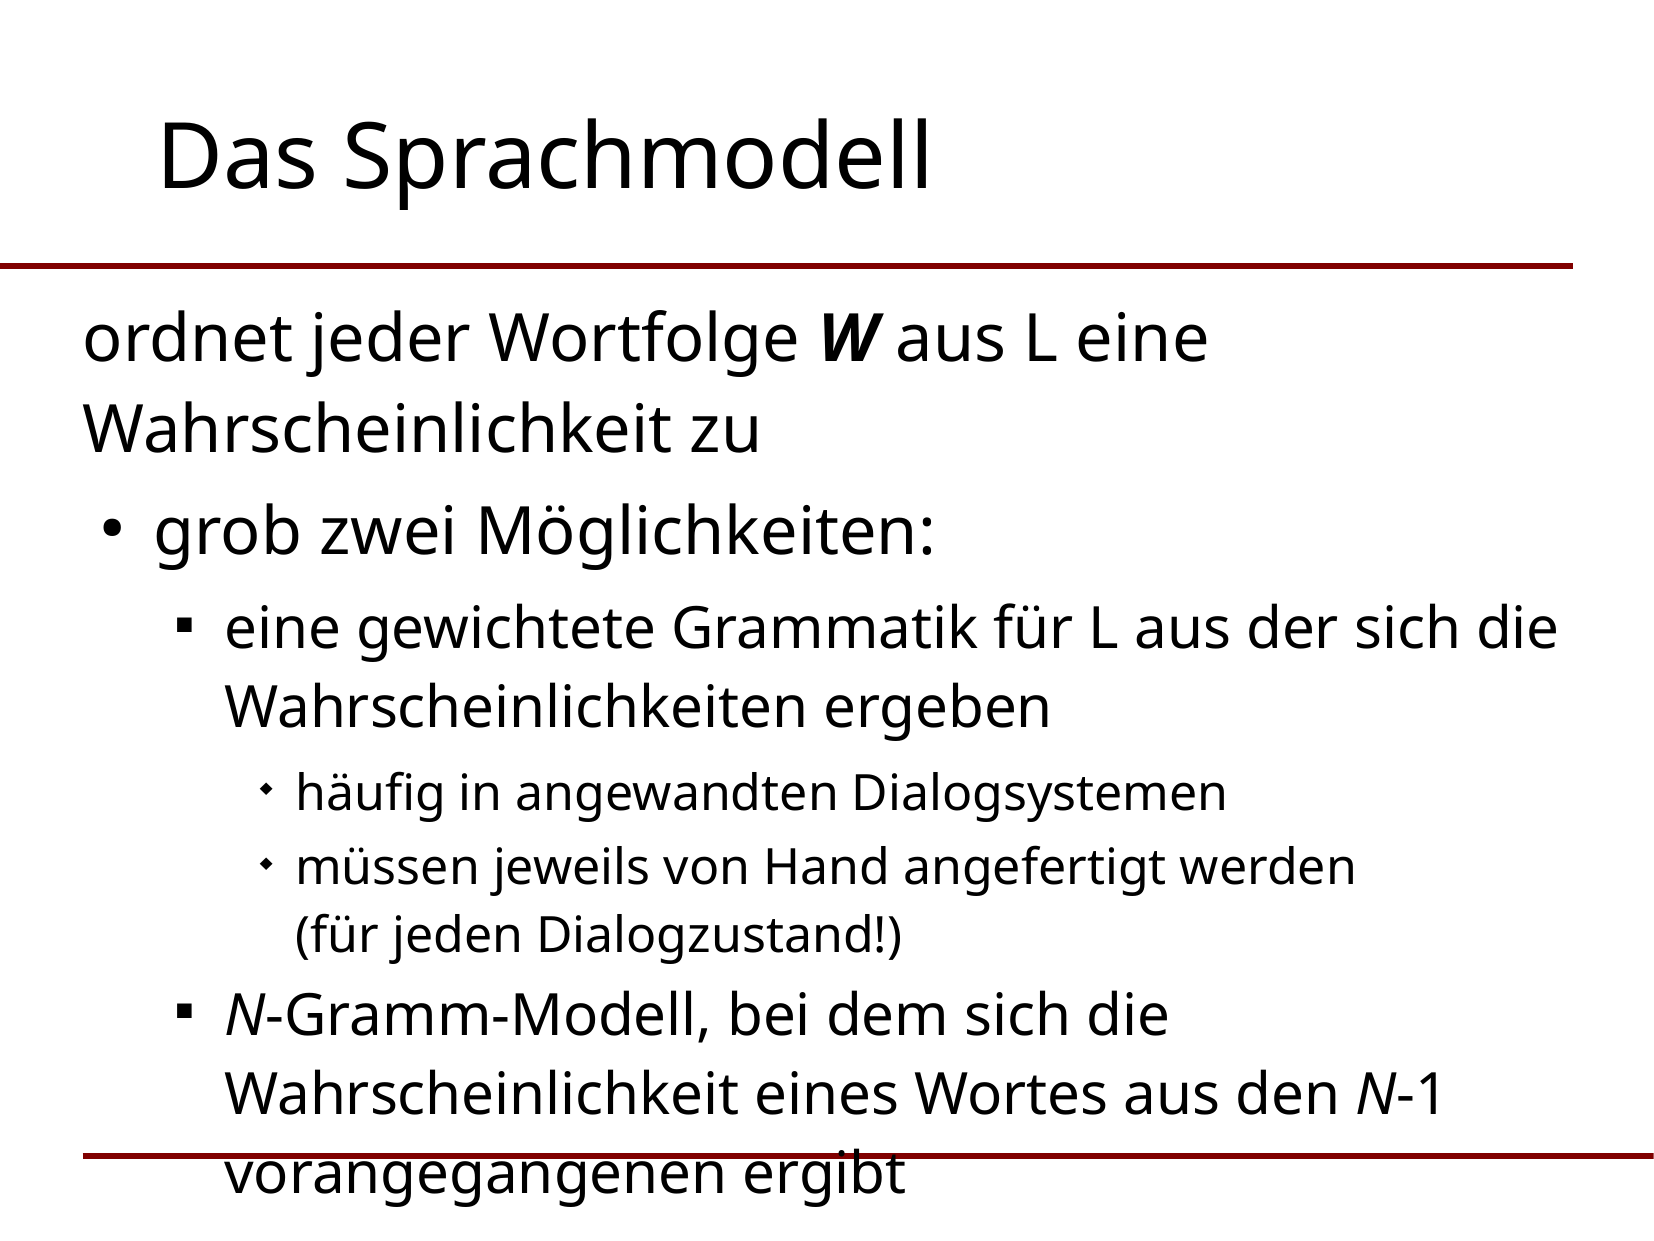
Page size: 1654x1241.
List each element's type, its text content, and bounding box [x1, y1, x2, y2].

list ordnet jeder Wortfolge W aus L eine Wahrscheinlichkeit zu grob zwei Möglichkeiten: eine gewichtete Grammatik für L aus der sich die Wahrscheinlichkeiten ergeben häufig in angewandten Dialogsystemen müssen jeweils von Hand angefertigt werden (für jeden Dialogzustand!) N-Gramm-Modell, bei dem sich die Wahrscheinlichkeit eines Wortes aus den N-1 vorangegangenen ergibt [82, 290, 1571, 1129]
title Das Sprachmodell [82, 49, 1571, 257]
